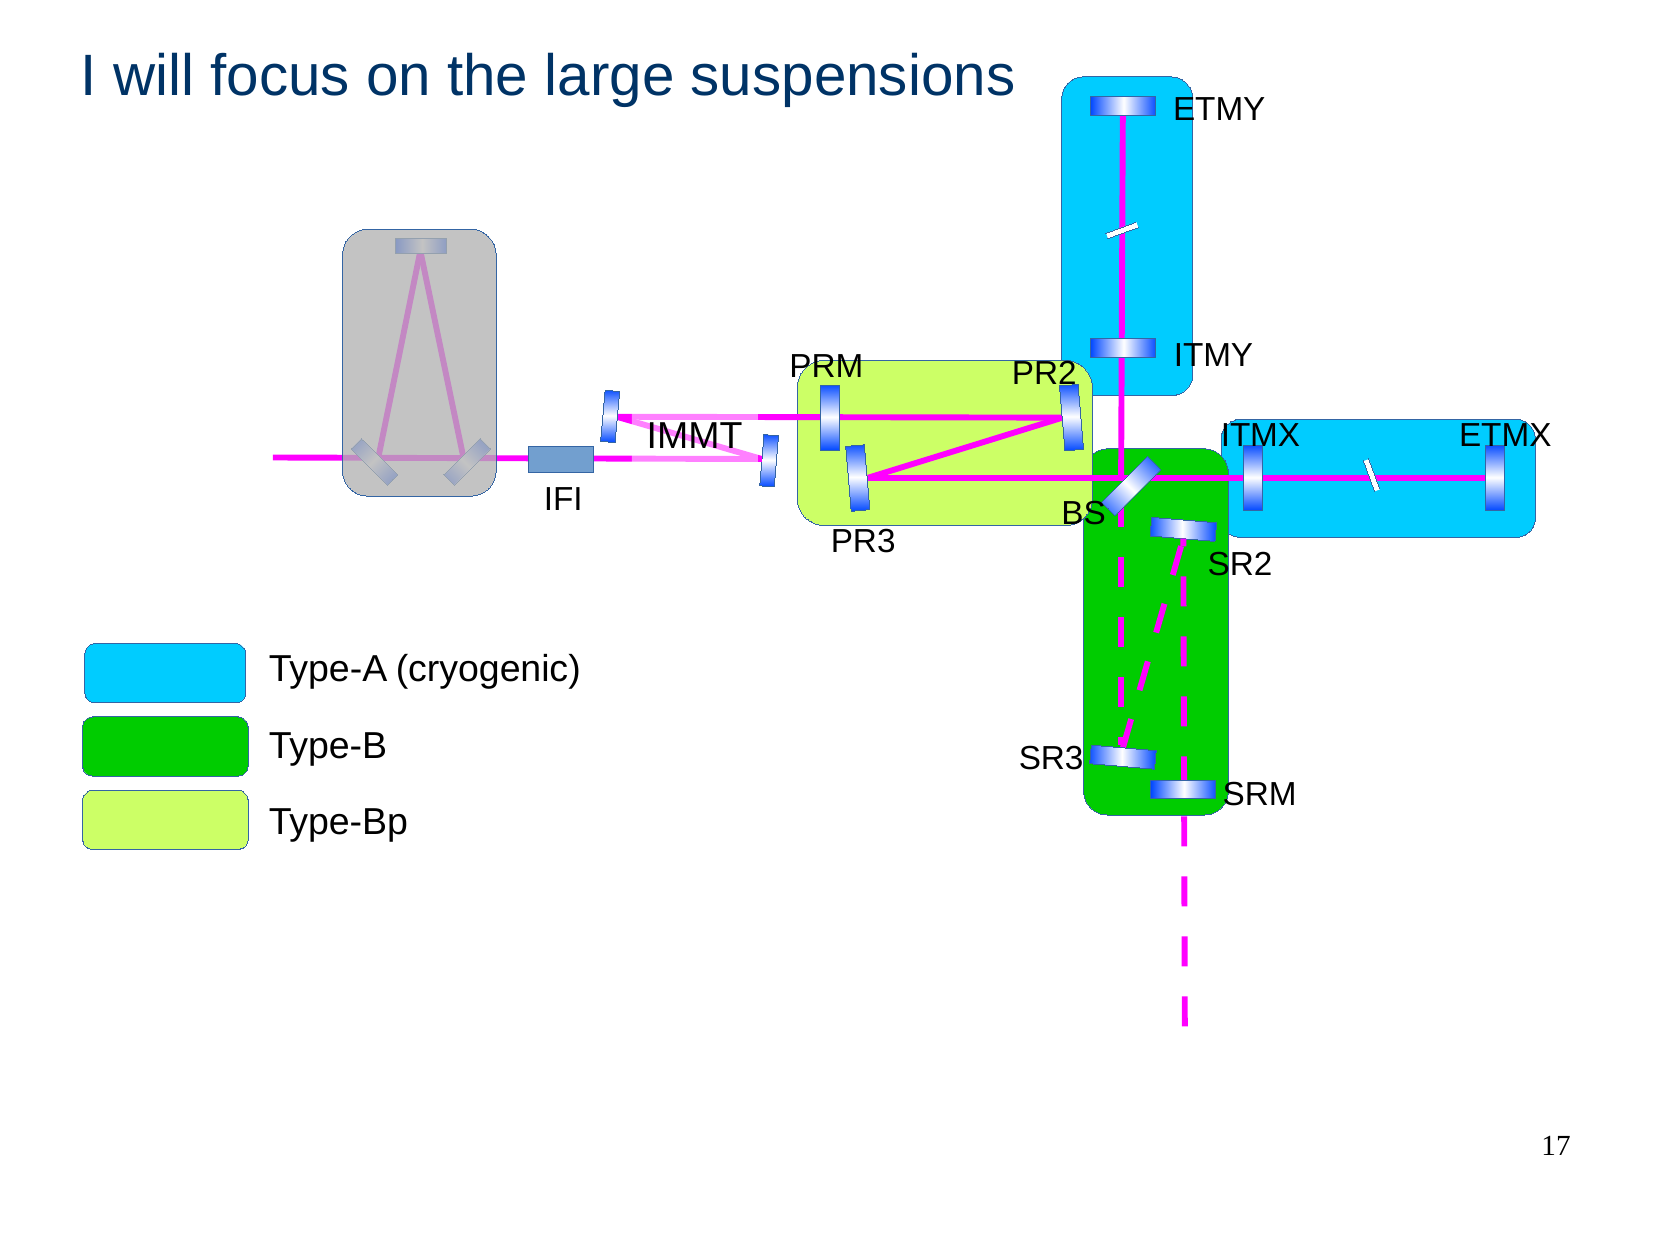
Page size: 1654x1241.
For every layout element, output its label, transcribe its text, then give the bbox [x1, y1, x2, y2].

text_box PRM [774, 340, 886, 393]
text_box [600, 390, 620, 443]
text_box PR3 [816, 515, 911, 568]
text_box ETMX [1444, 408, 1567, 461]
text_box [82, 716, 249, 777]
text_box Type-B [254, 716, 403, 774]
text_box [759, 434, 779, 487]
text_box IMMT [631, 407, 758, 465]
text_box PR2 [997, 347, 1097, 400]
text_box ITMX [1206, 408, 1316, 461]
text_box [84, 643, 246, 703]
text_box [1061, 76, 1193, 396]
text_box [342, 229, 497, 497]
text_box SR2 [1192, 538, 1291, 591]
text_box ITMY [1159, 328, 1274, 381]
text_box I will focus on the large suspensions [66, 35, 1032, 116]
text_box SRM [1207, 768, 1312, 821]
text_box [82, 790, 249, 850]
text_box [528, 446, 594, 473]
text_box ETMY [1158, 82, 1281, 135]
text_box Type-A (cryogenic) [253, 639, 596, 697]
text_box Type-Bp [254, 793, 423, 851]
text_box BS [1046, 487, 1121, 540]
text_box [797, 360, 1536, 816]
text_box SR3 [1003, 732, 1099, 785]
text_box IFI [529, 473, 632, 526]
